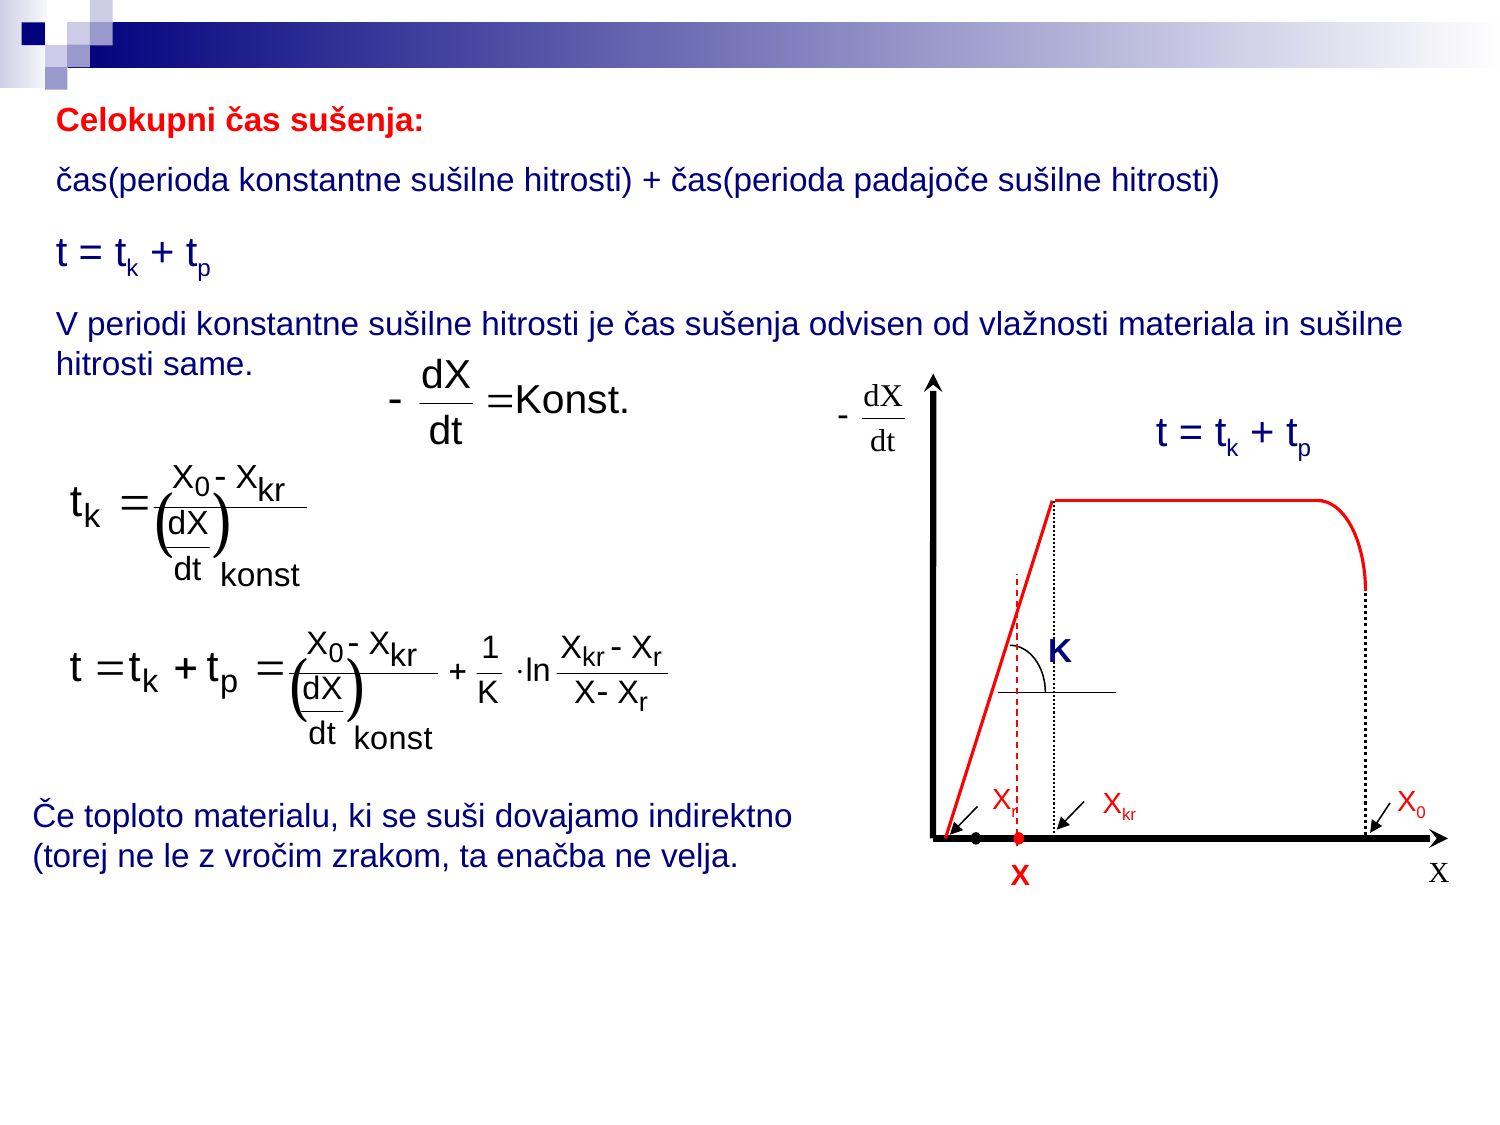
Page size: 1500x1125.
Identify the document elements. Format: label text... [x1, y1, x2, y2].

chart [383, 350, 632, 452]
text_box K [1033, 621, 1093, 677]
text_box Xr [977, 772, 1049, 829]
chart [64, 621, 676, 758]
text_box [971, 832, 981, 844]
text_box Če toploto materialu, ki se suši dovajamo indirektno (torej ne le z vročim zrakom, ta enačba ne velja. [17, 786, 810, 883]
text_box Xkr [1087, 776, 1163, 832]
text_box X0 [1382, 774, 1448, 830]
text_box t = tk + tp [1141, 397, 1326, 470]
text_box X [949, 848, 1073, 905]
chart [64, 454, 313, 595]
picture [832, 376, 912, 459]
text_box X [1413, 845, 1483, 897]
text_box Celokupni čas sušenja: čas(perioda konstantne sušilne hitrosti) + čas(perioda padajoče sušilne hitrosti) t = tk + tp V periodi konstantne sušilne hitrosti je čas sušenja odvisen od vlažnosti materiala in sušilne hitrosti same. [41, 90, 1483, 390]
text_box [1014, 832, 1024, 844]
